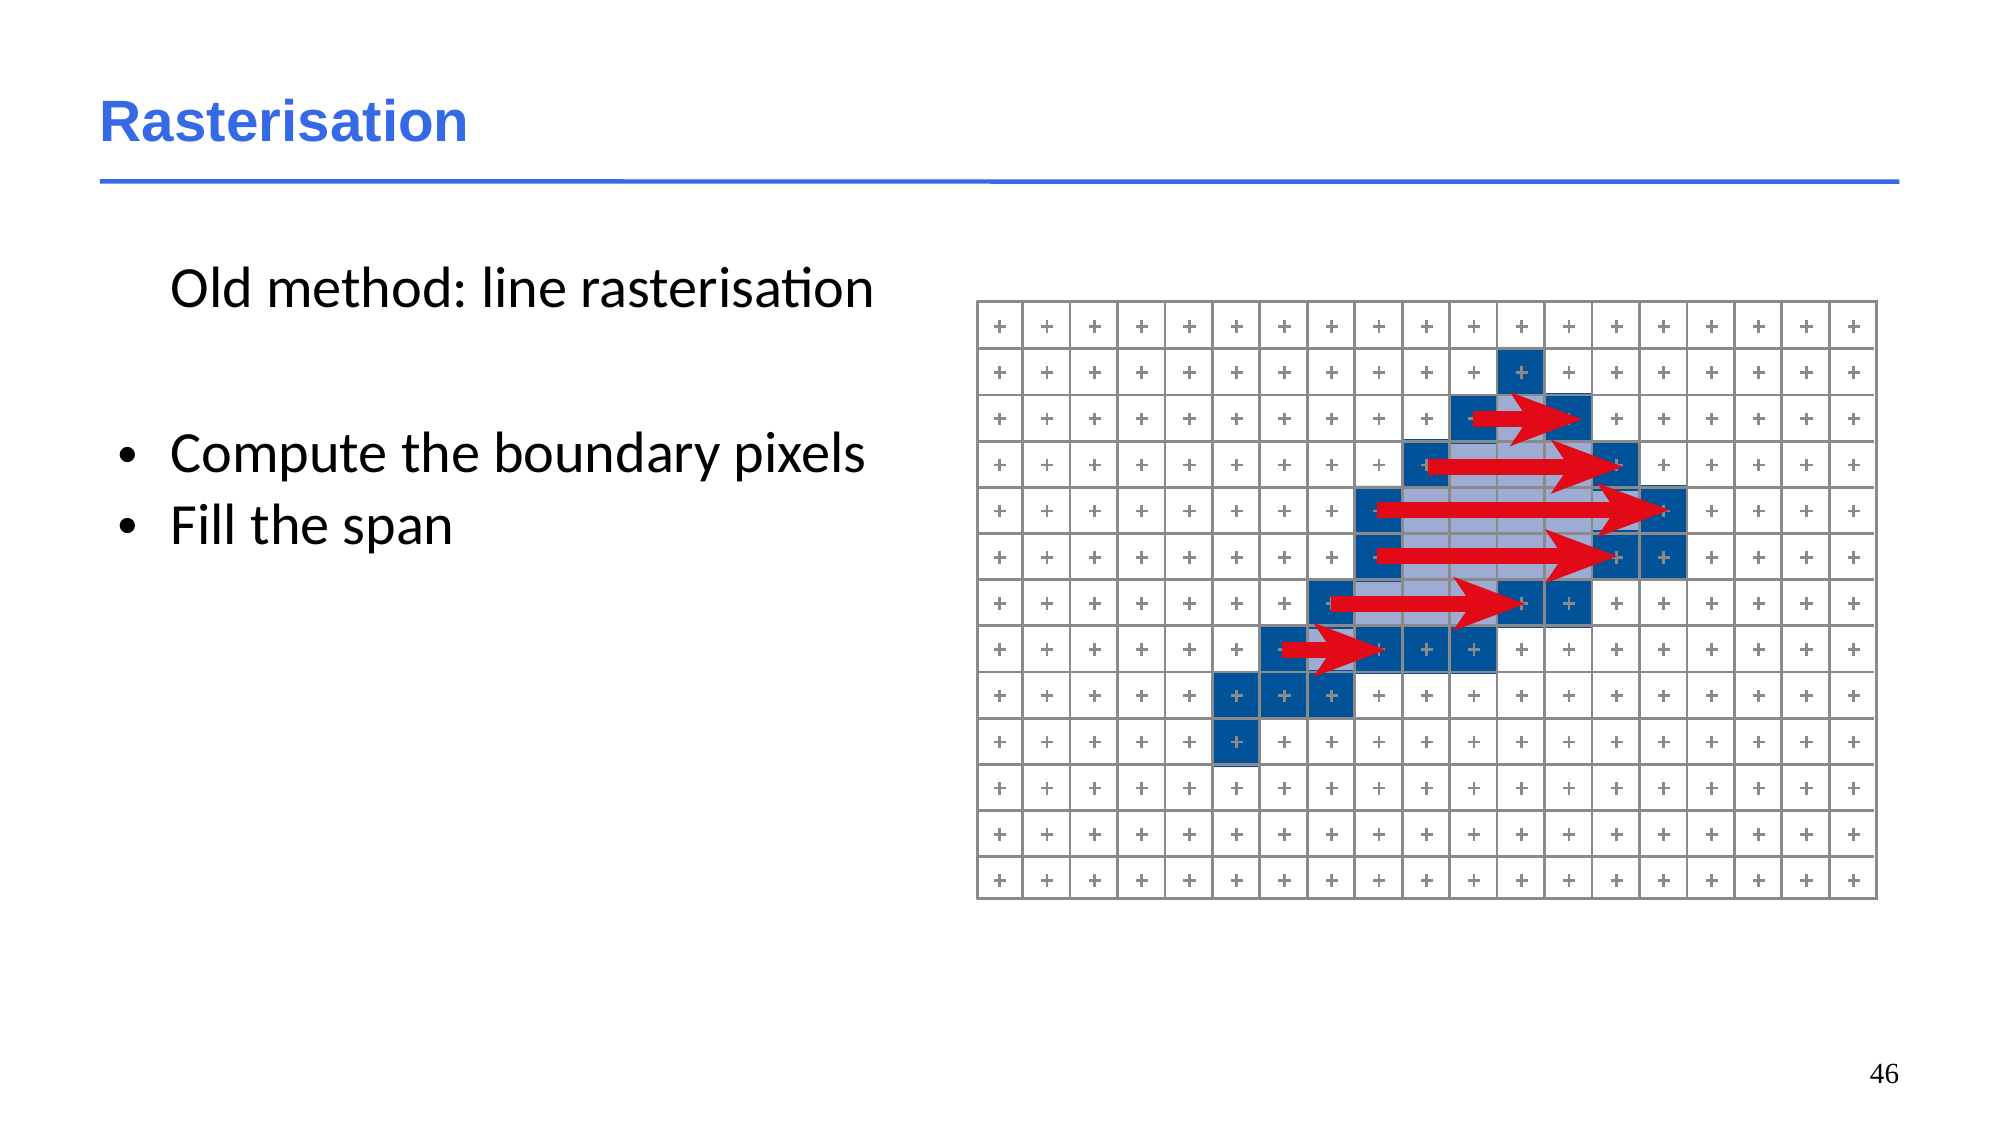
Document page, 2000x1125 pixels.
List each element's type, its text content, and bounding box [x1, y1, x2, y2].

title Rasterisation [99, 27, 1900, 215]
list Old method: line rasterisation Compute the boundary pixels Fill the span [100, 263, 1900, 976]
picture [975, 299, 1879, 901]
